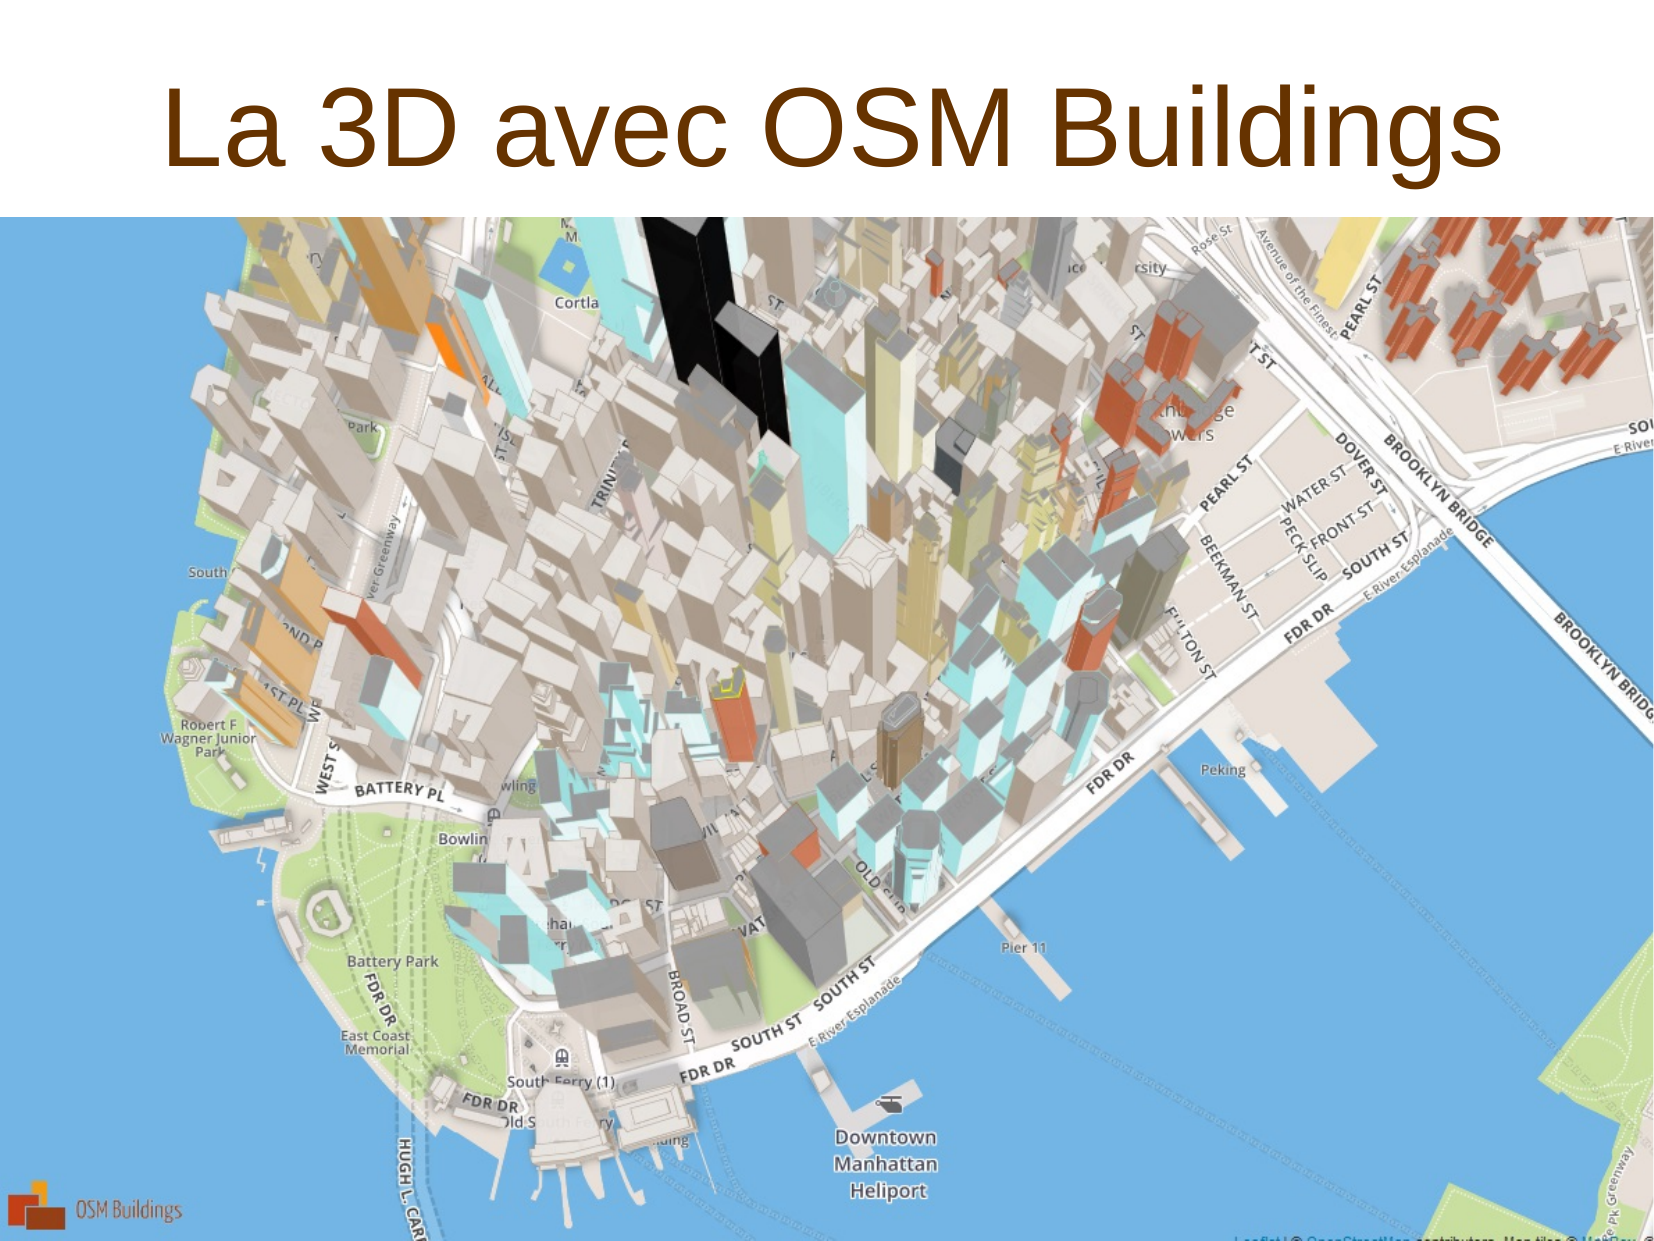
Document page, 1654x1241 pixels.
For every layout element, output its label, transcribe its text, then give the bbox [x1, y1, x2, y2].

title La 3D avec OSM Buildings [88, 60, 1577, 195]
picture [0, 217, 1654, 1241]
